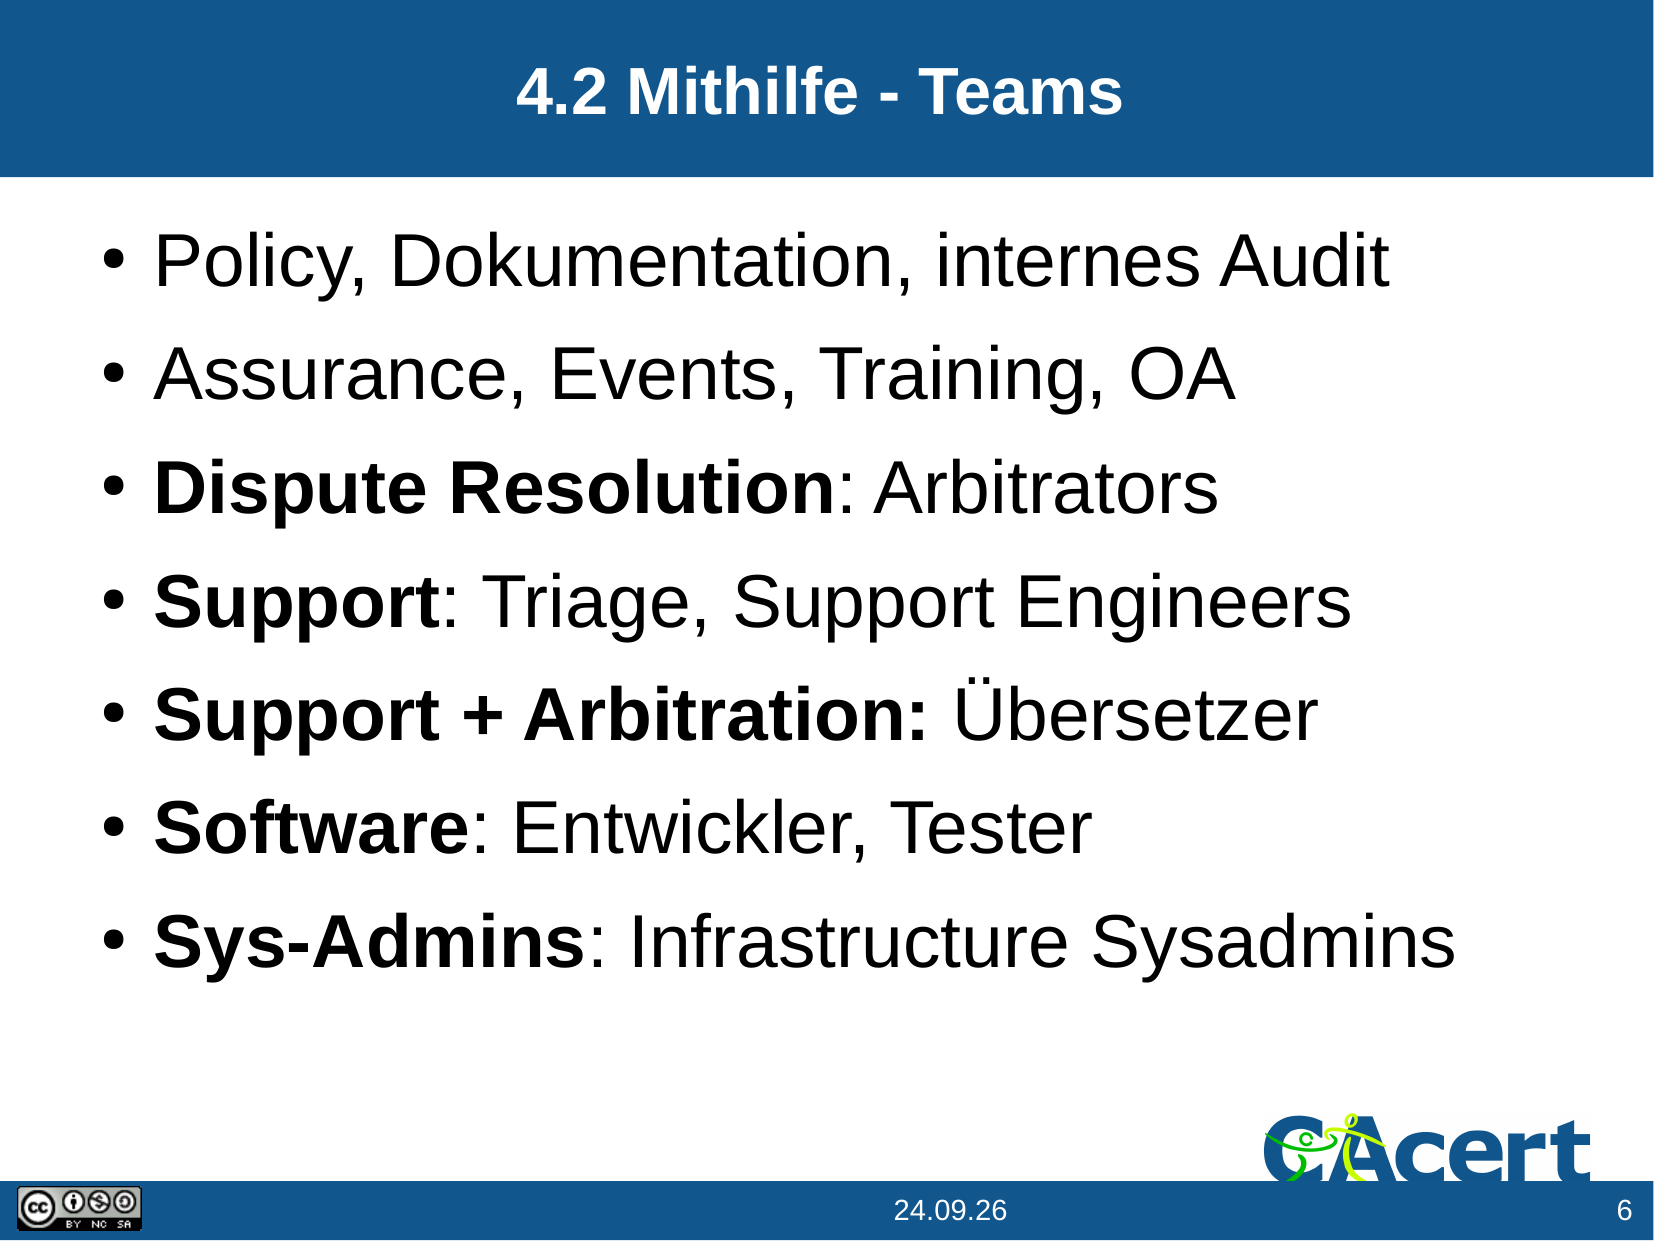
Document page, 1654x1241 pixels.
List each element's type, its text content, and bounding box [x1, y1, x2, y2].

picture [1263, 1112, 1591, 1181]
list Policy, Dokumentation, internes Audit Assurance, Events, Training, OA Dispute Resolution: Arbitrators Support: Triage, Support Engineers Support + Arbitration: Übersetzer Software: Entwickler, Tester Sys-Admins: Infrastructure Sysadmins [82, 218, 1571, 1091]
picture [17, 1186, 142, 1231]
title 4.2 Mithilfe - Teams [76, 17, 1565, 166]
